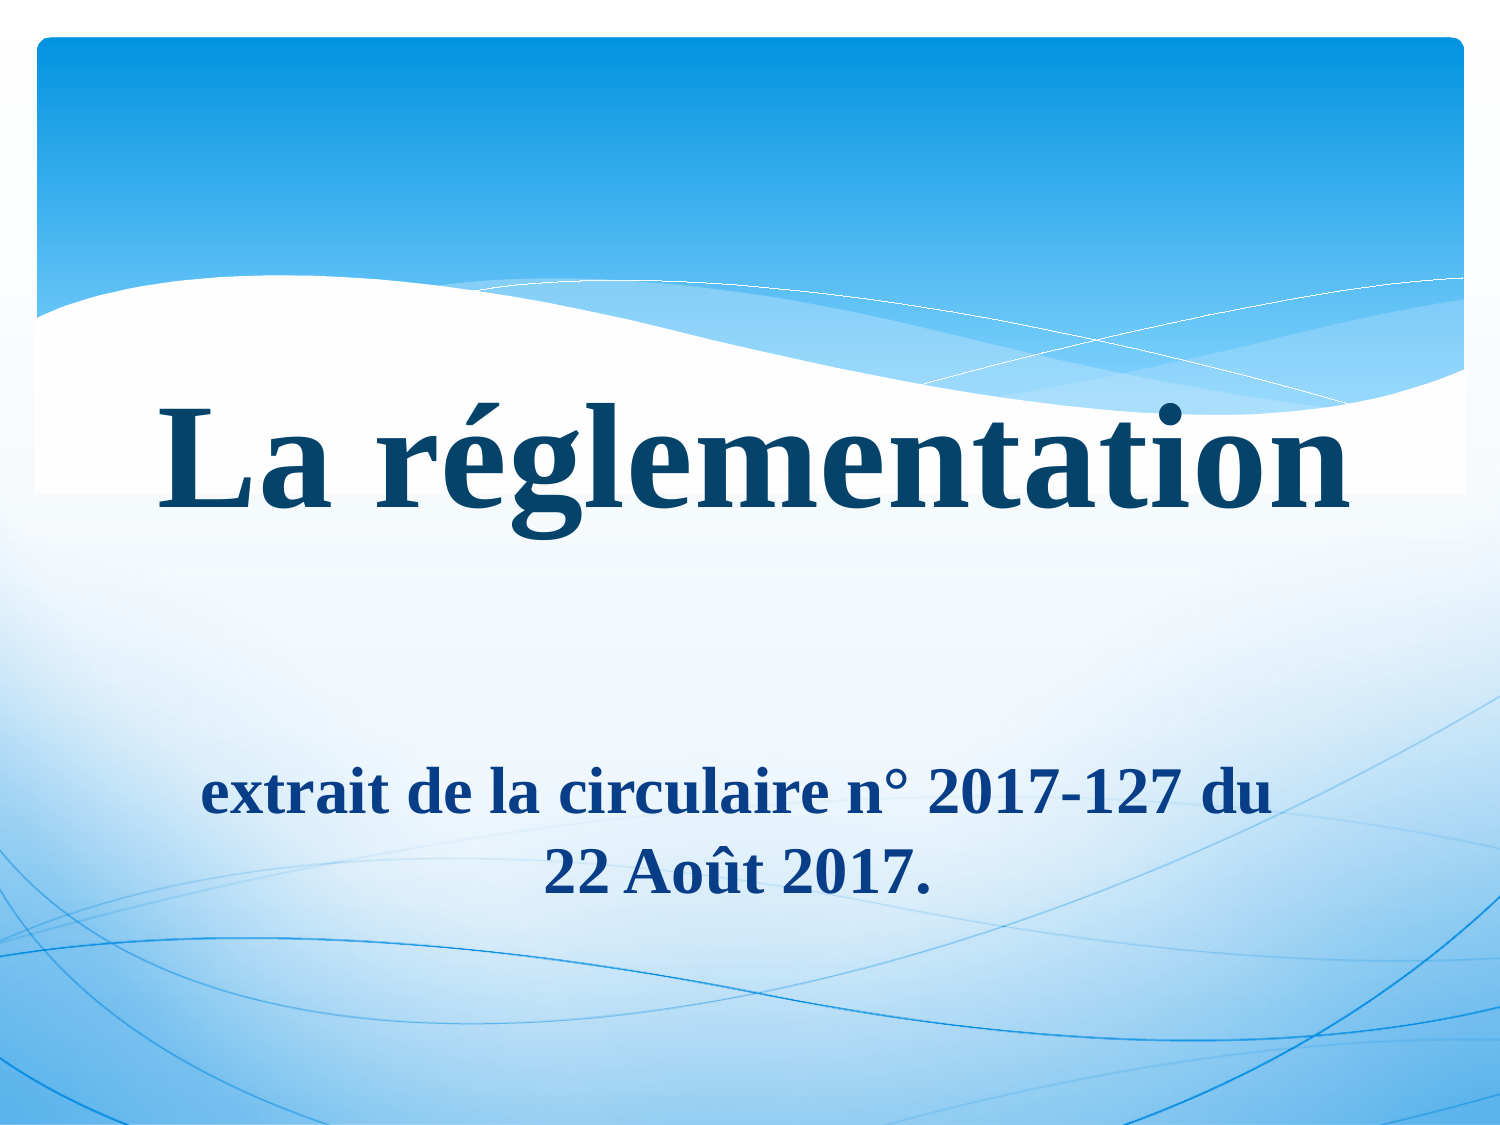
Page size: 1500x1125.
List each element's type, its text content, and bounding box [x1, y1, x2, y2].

picture [0, 0, 1500, 1125]
text_box La réglementation [100, 349, 1412, 545]
text_box extrait de la circulaire n° 2017-127 du 22 Août 2017. [171, 739, 1306, 915]
